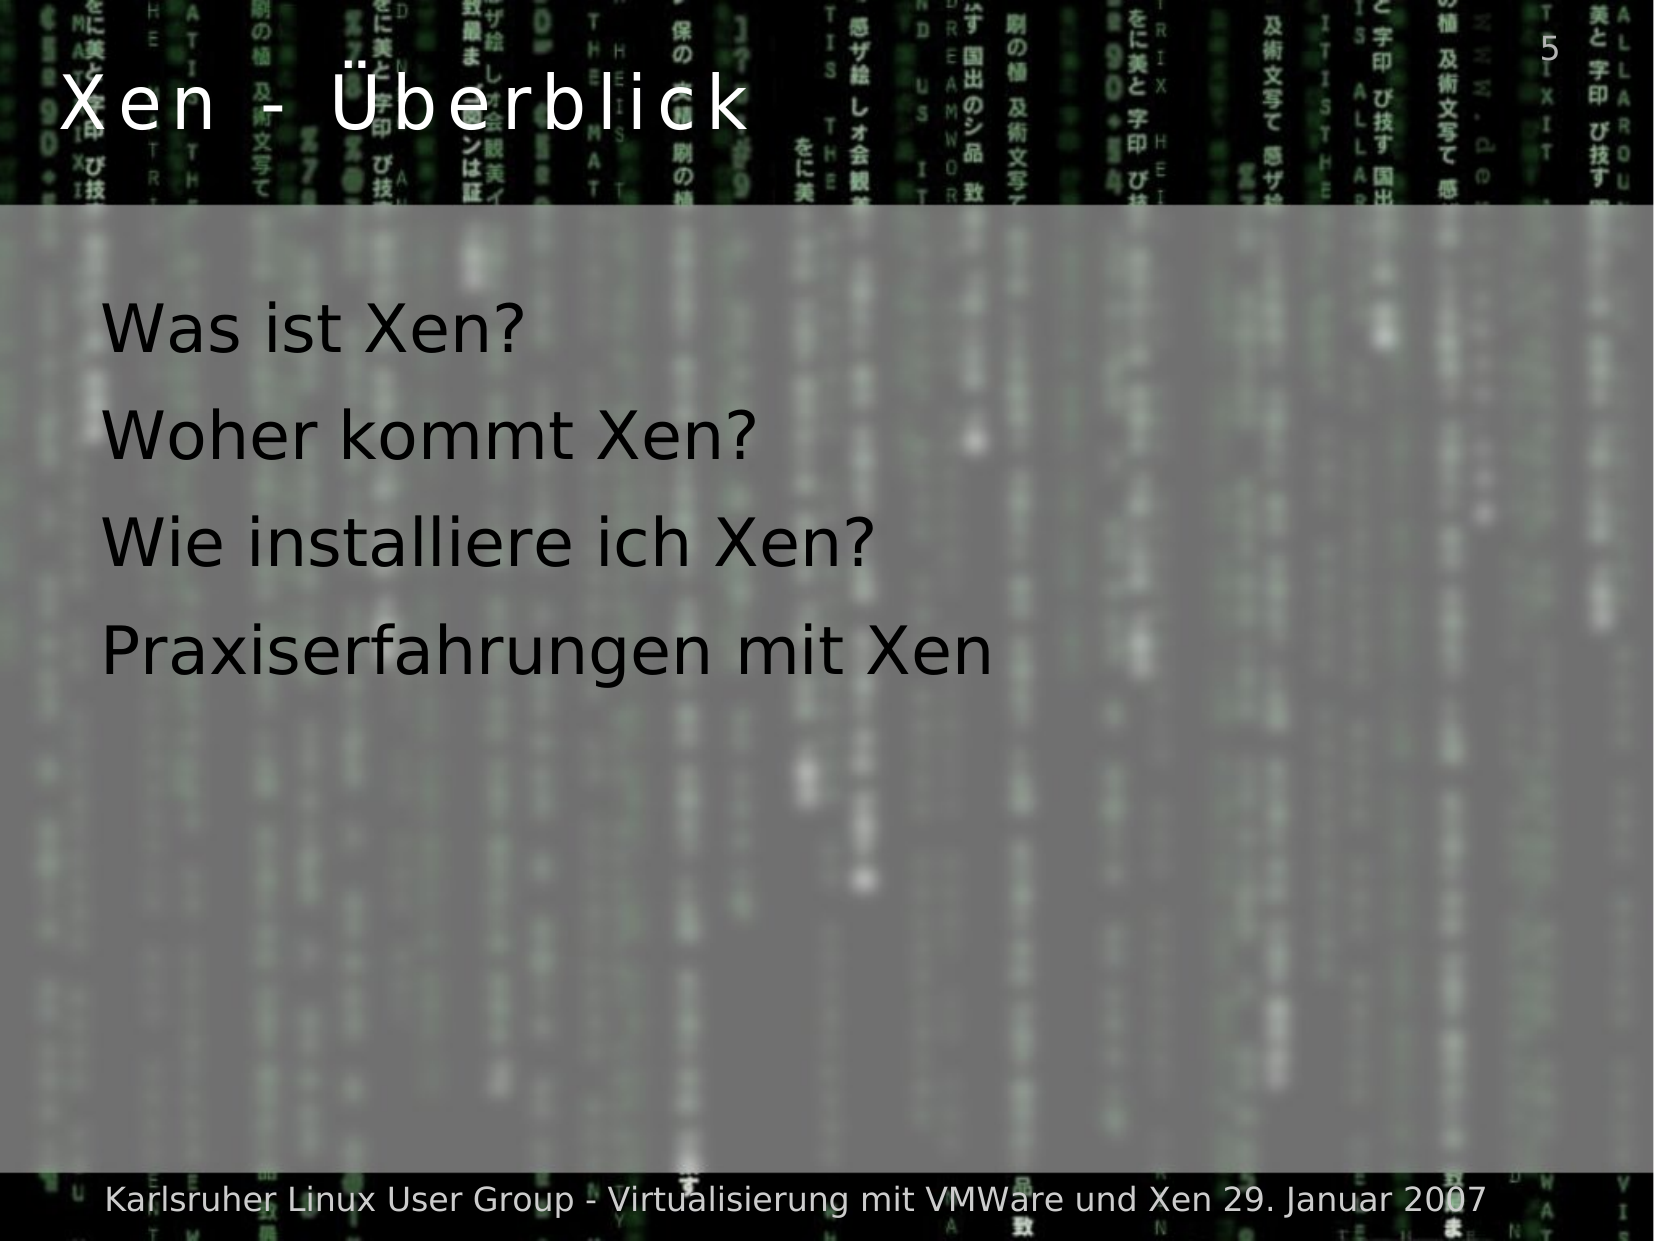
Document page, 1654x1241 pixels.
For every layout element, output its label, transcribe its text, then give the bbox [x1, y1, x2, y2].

list Was ist Xen? Woher kommt Xen? Wie installiere ich Xen? Praxiserfahrungen mit Xen [82, 290, 1571, 1094]
title Xen - Überblick [59, 29, 1270, 178]
picture [0, 0, 1654, 1241]
